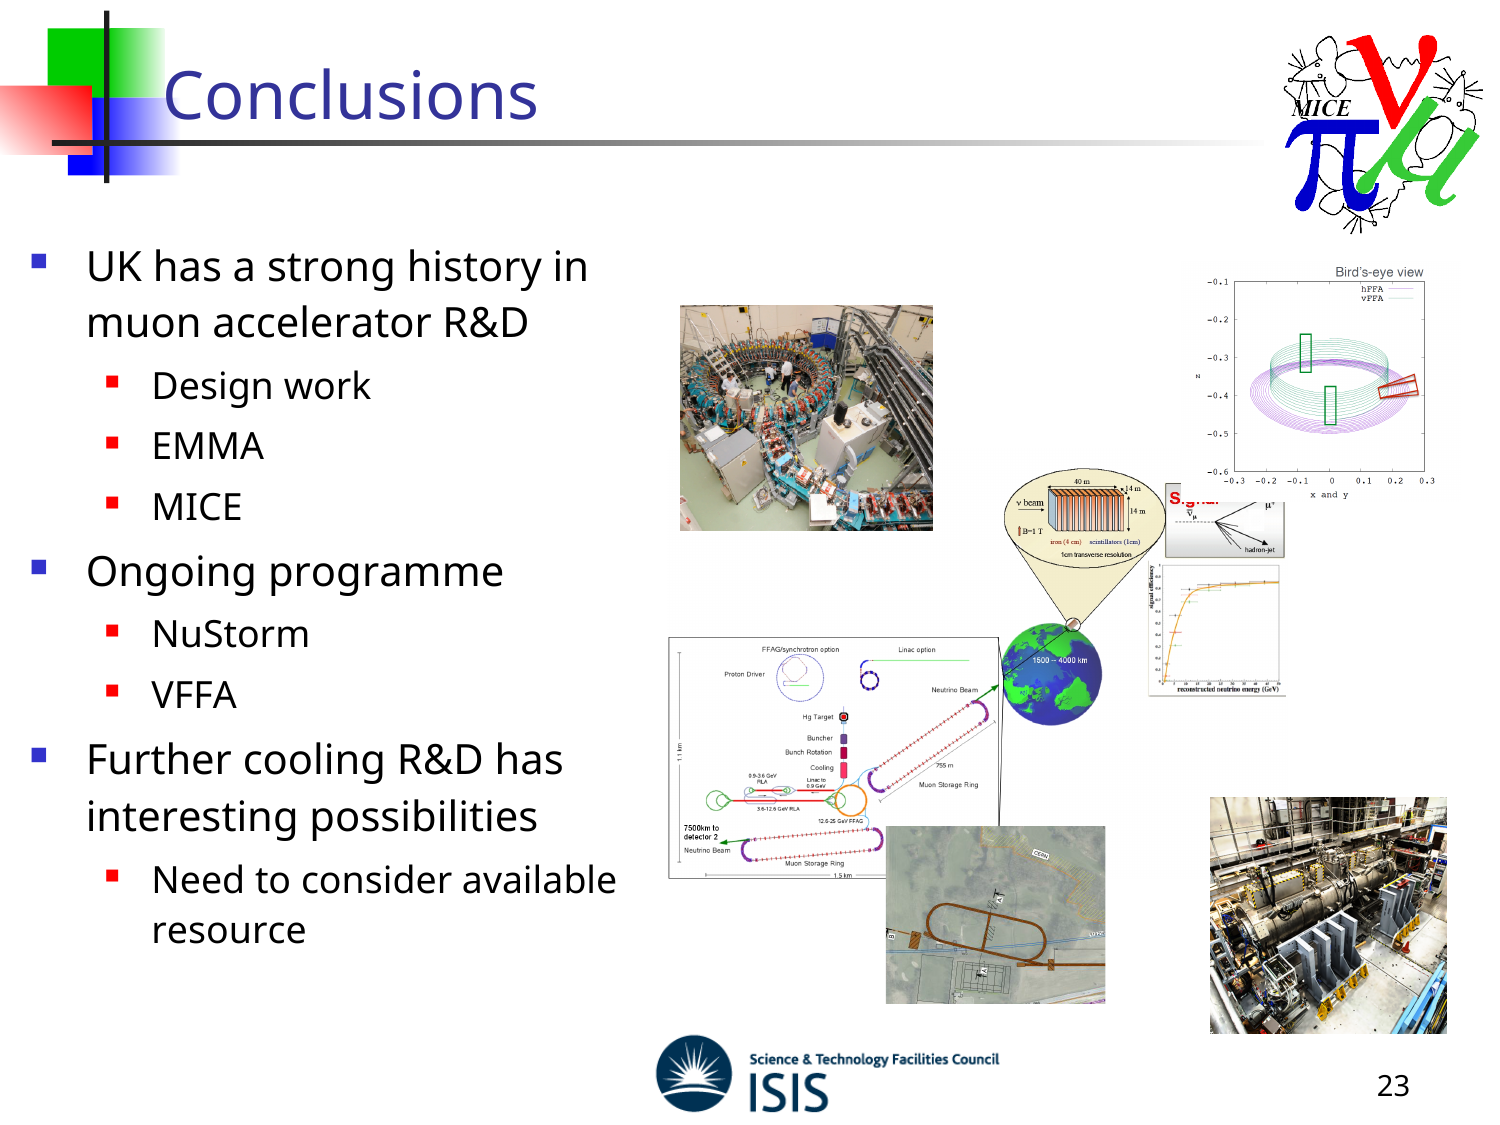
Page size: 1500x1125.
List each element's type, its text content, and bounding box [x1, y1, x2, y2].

list UK has a strong history in muon accelerator R&D Design work EMMA MICE Ongoing programme NuStorm VFFA Further cooling R&D has interesting possibilities Need to consider available resource [29, 236, 709, 881]
picture [709, 261, 1461, 1034]
title Conclusions [162, 0, 1441, 188]
picture [640, 1021, 1167, 1125]
picture [1264, 5, 1500, 251]
